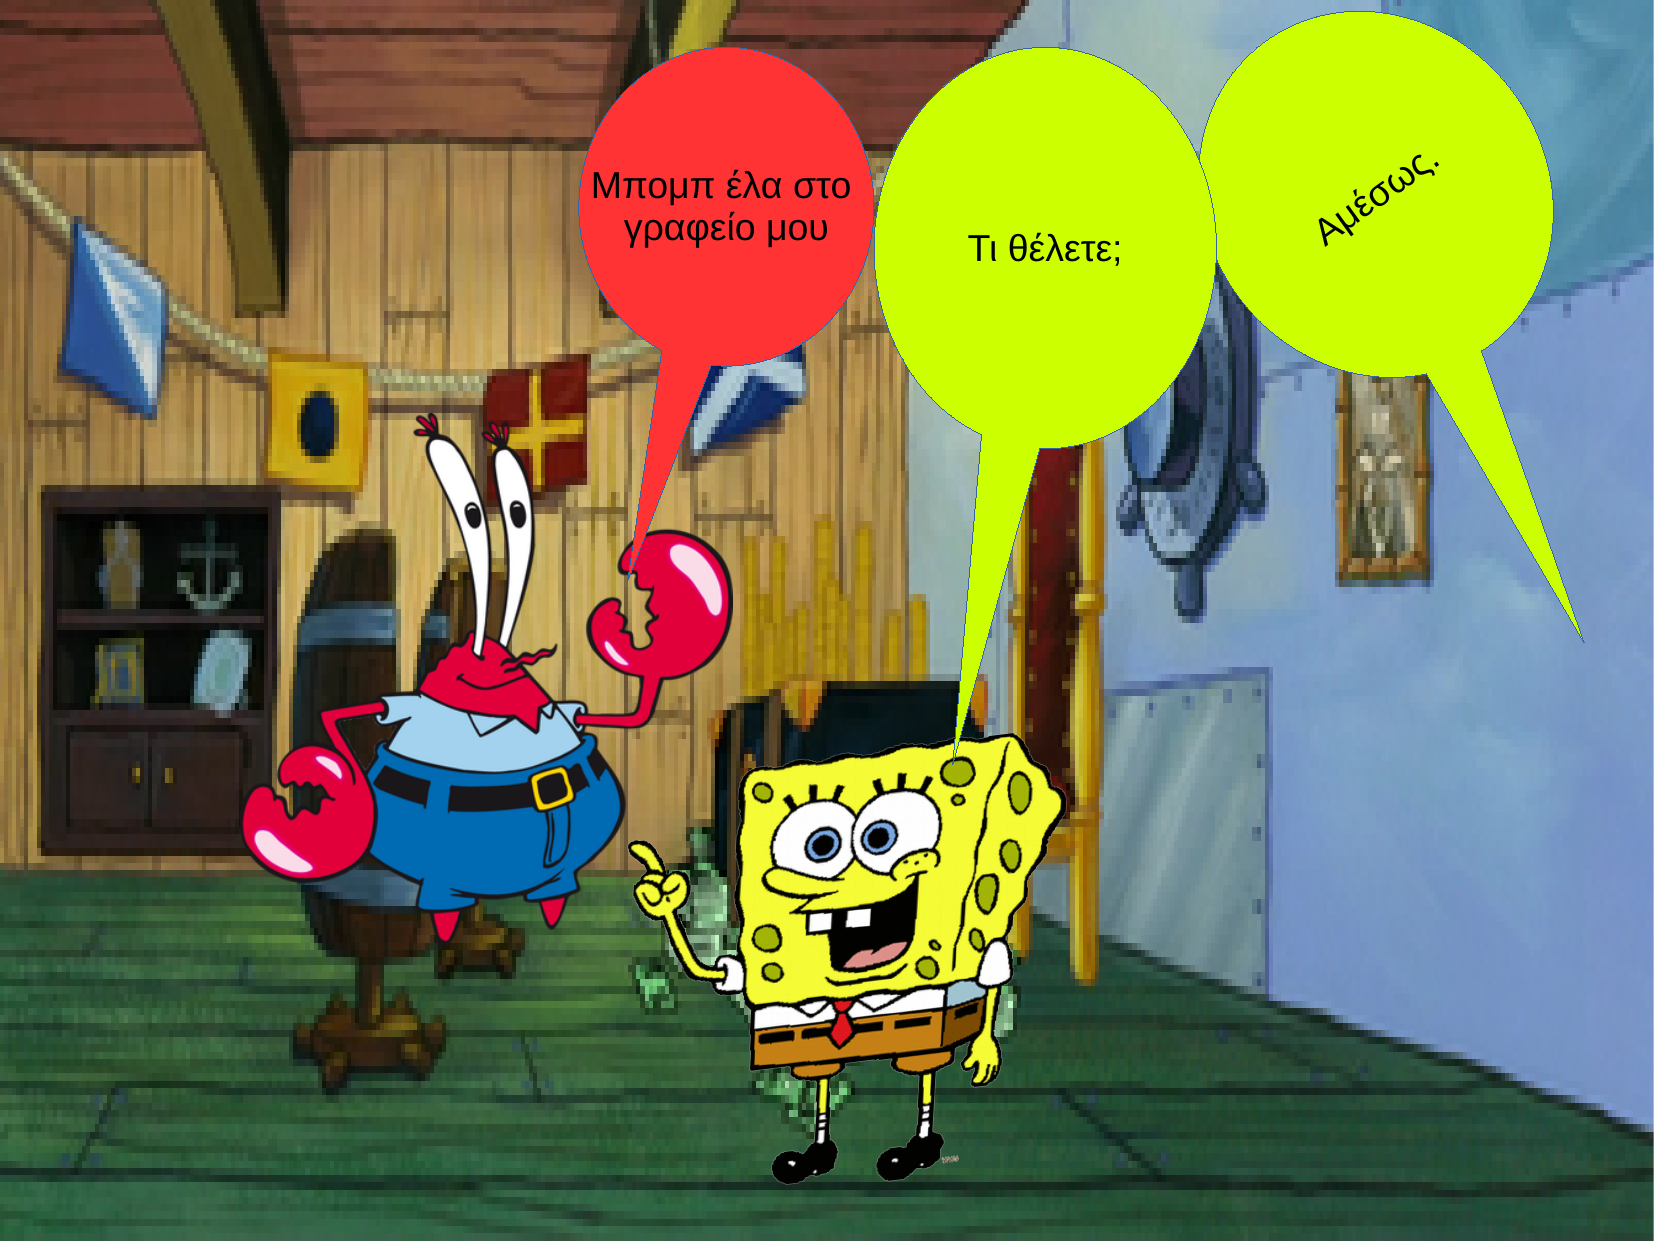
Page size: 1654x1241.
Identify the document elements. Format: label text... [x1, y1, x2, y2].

text_box Αμέσως. [1199, 11, 1585, 643]
text_box Τι θέλετε; [874, 47, 1217, 765]
text_box Μπομπ έλα στο γραφείο μου [578, 47, 874, 582]
picture [0, 0, 1654, 1241]
